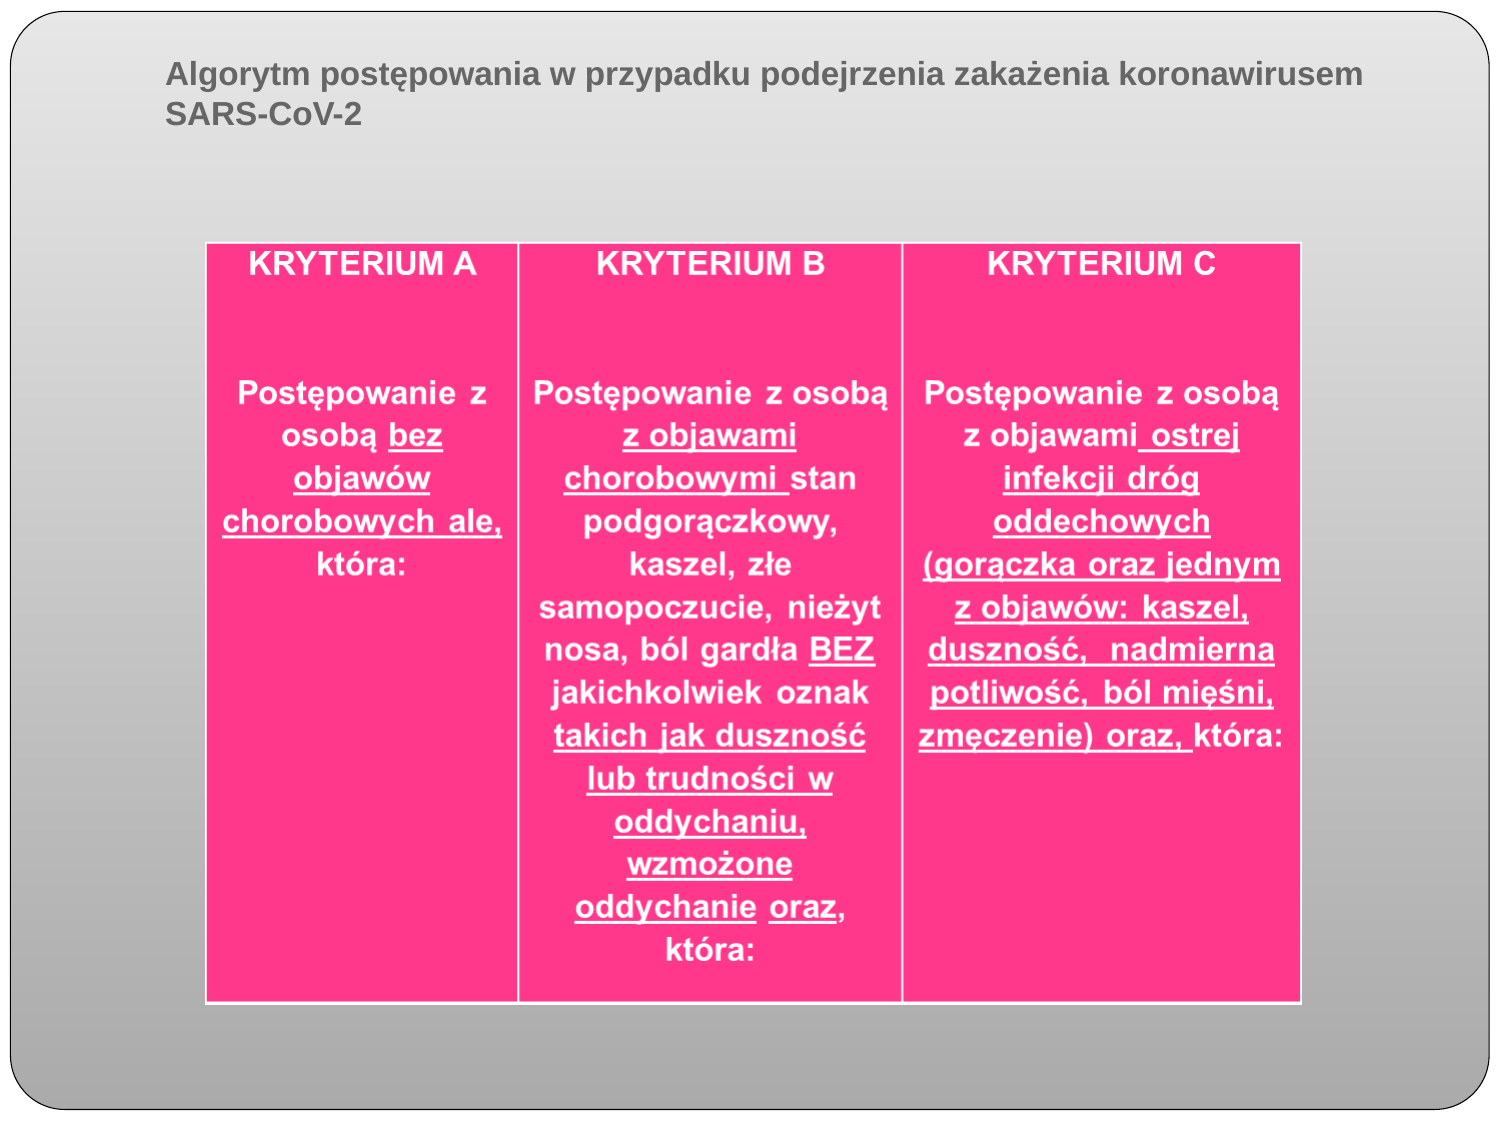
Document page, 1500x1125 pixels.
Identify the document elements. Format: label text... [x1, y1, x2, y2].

picture [205, 232, 1302, 1006]
title Algorytm postępowania w przypadku podejrzenia zakażenia koronawirusem SARS-CoV-2 [150, 45, 1426, 233]
